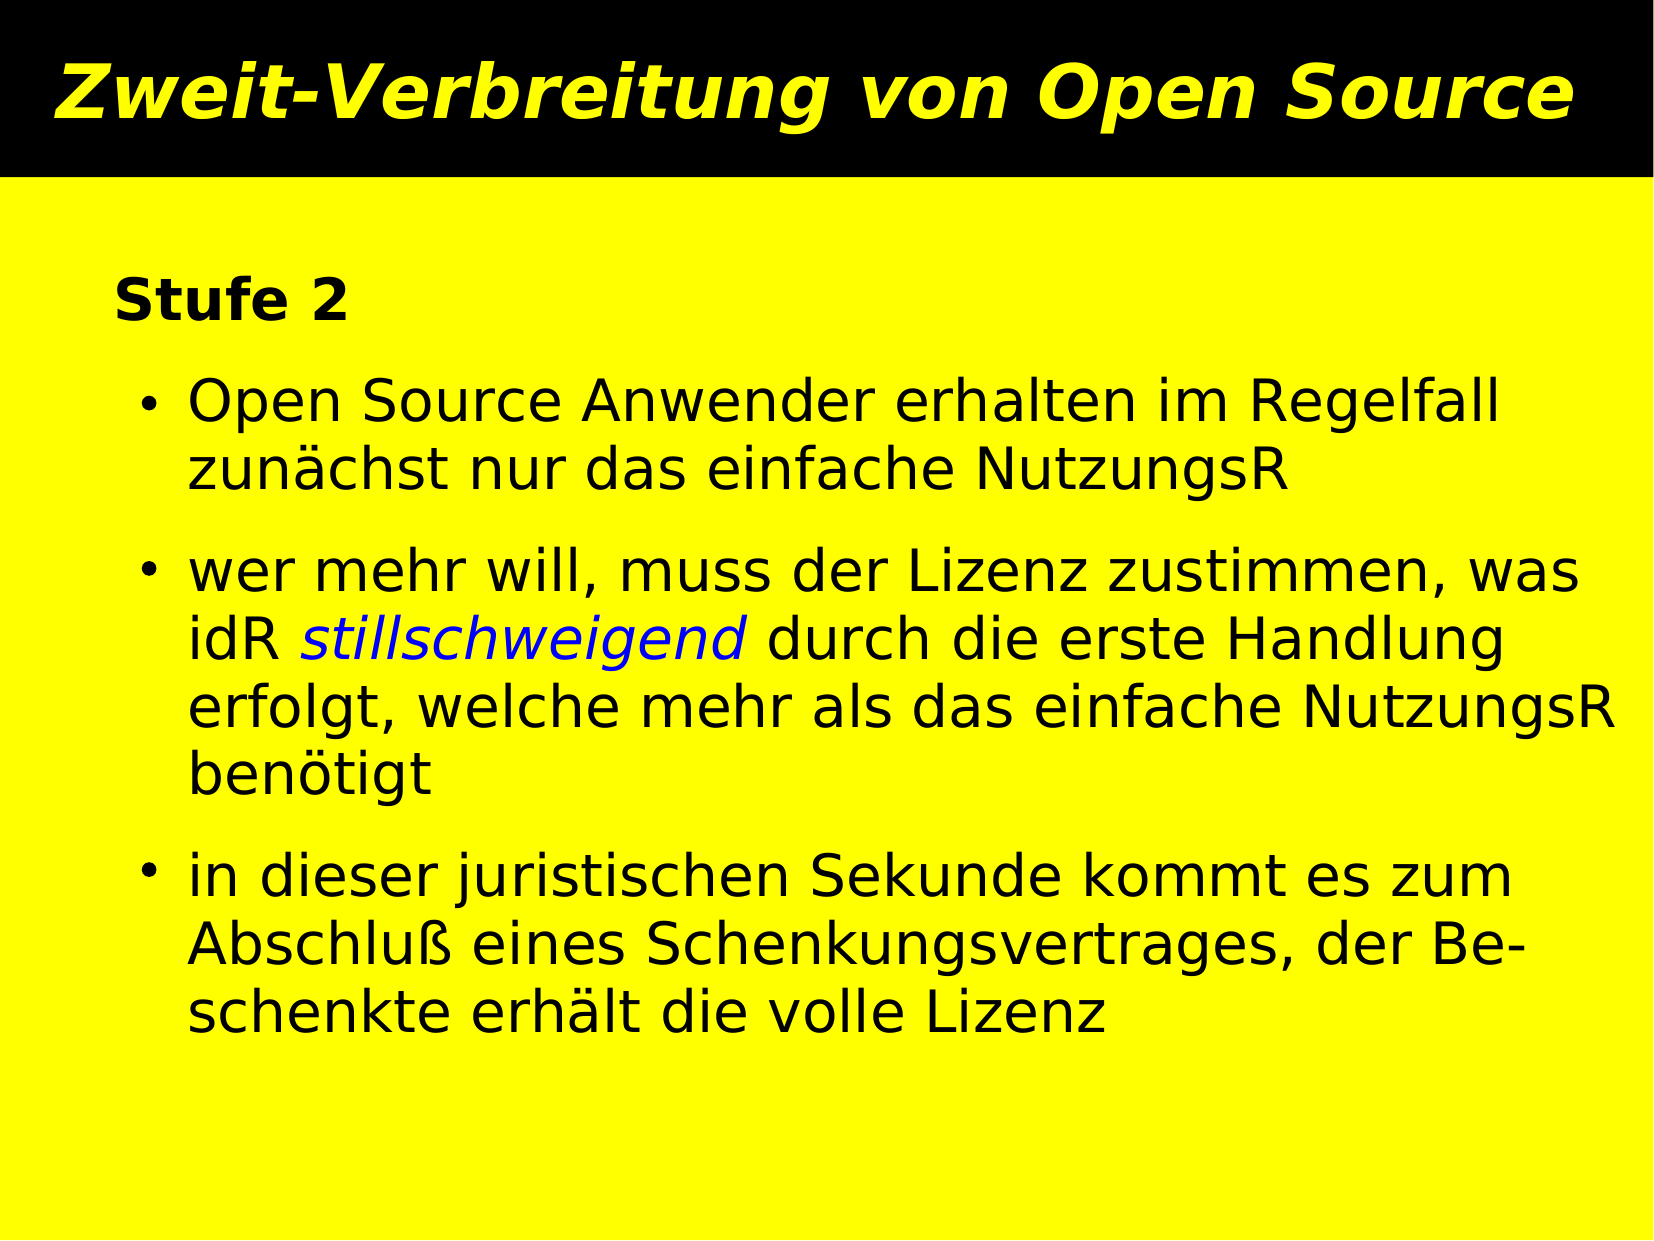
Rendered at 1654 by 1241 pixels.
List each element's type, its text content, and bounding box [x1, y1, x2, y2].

text_box [0, 0, 1654, 1241]
text_box Stufe 2 Open Source Anwender erhalten im Regelfall zunächst nur das einfache NutzungsR wer mehr will, muss der Lizenz zustimmen, was idR stillschweigend durch die erste Handlung erfolgt, welche mehr als das einfache NutzungsR benötigt in dieser juristischen Sekunde kommt es zum Abschluß eines Schenkungsvertrages, der Be- schenkte erhält die volle Lizenz [99, 258, 1634, 1122]
text_box Zweit-Verbreitung von Open Source [41, 41, 1564, 144]
